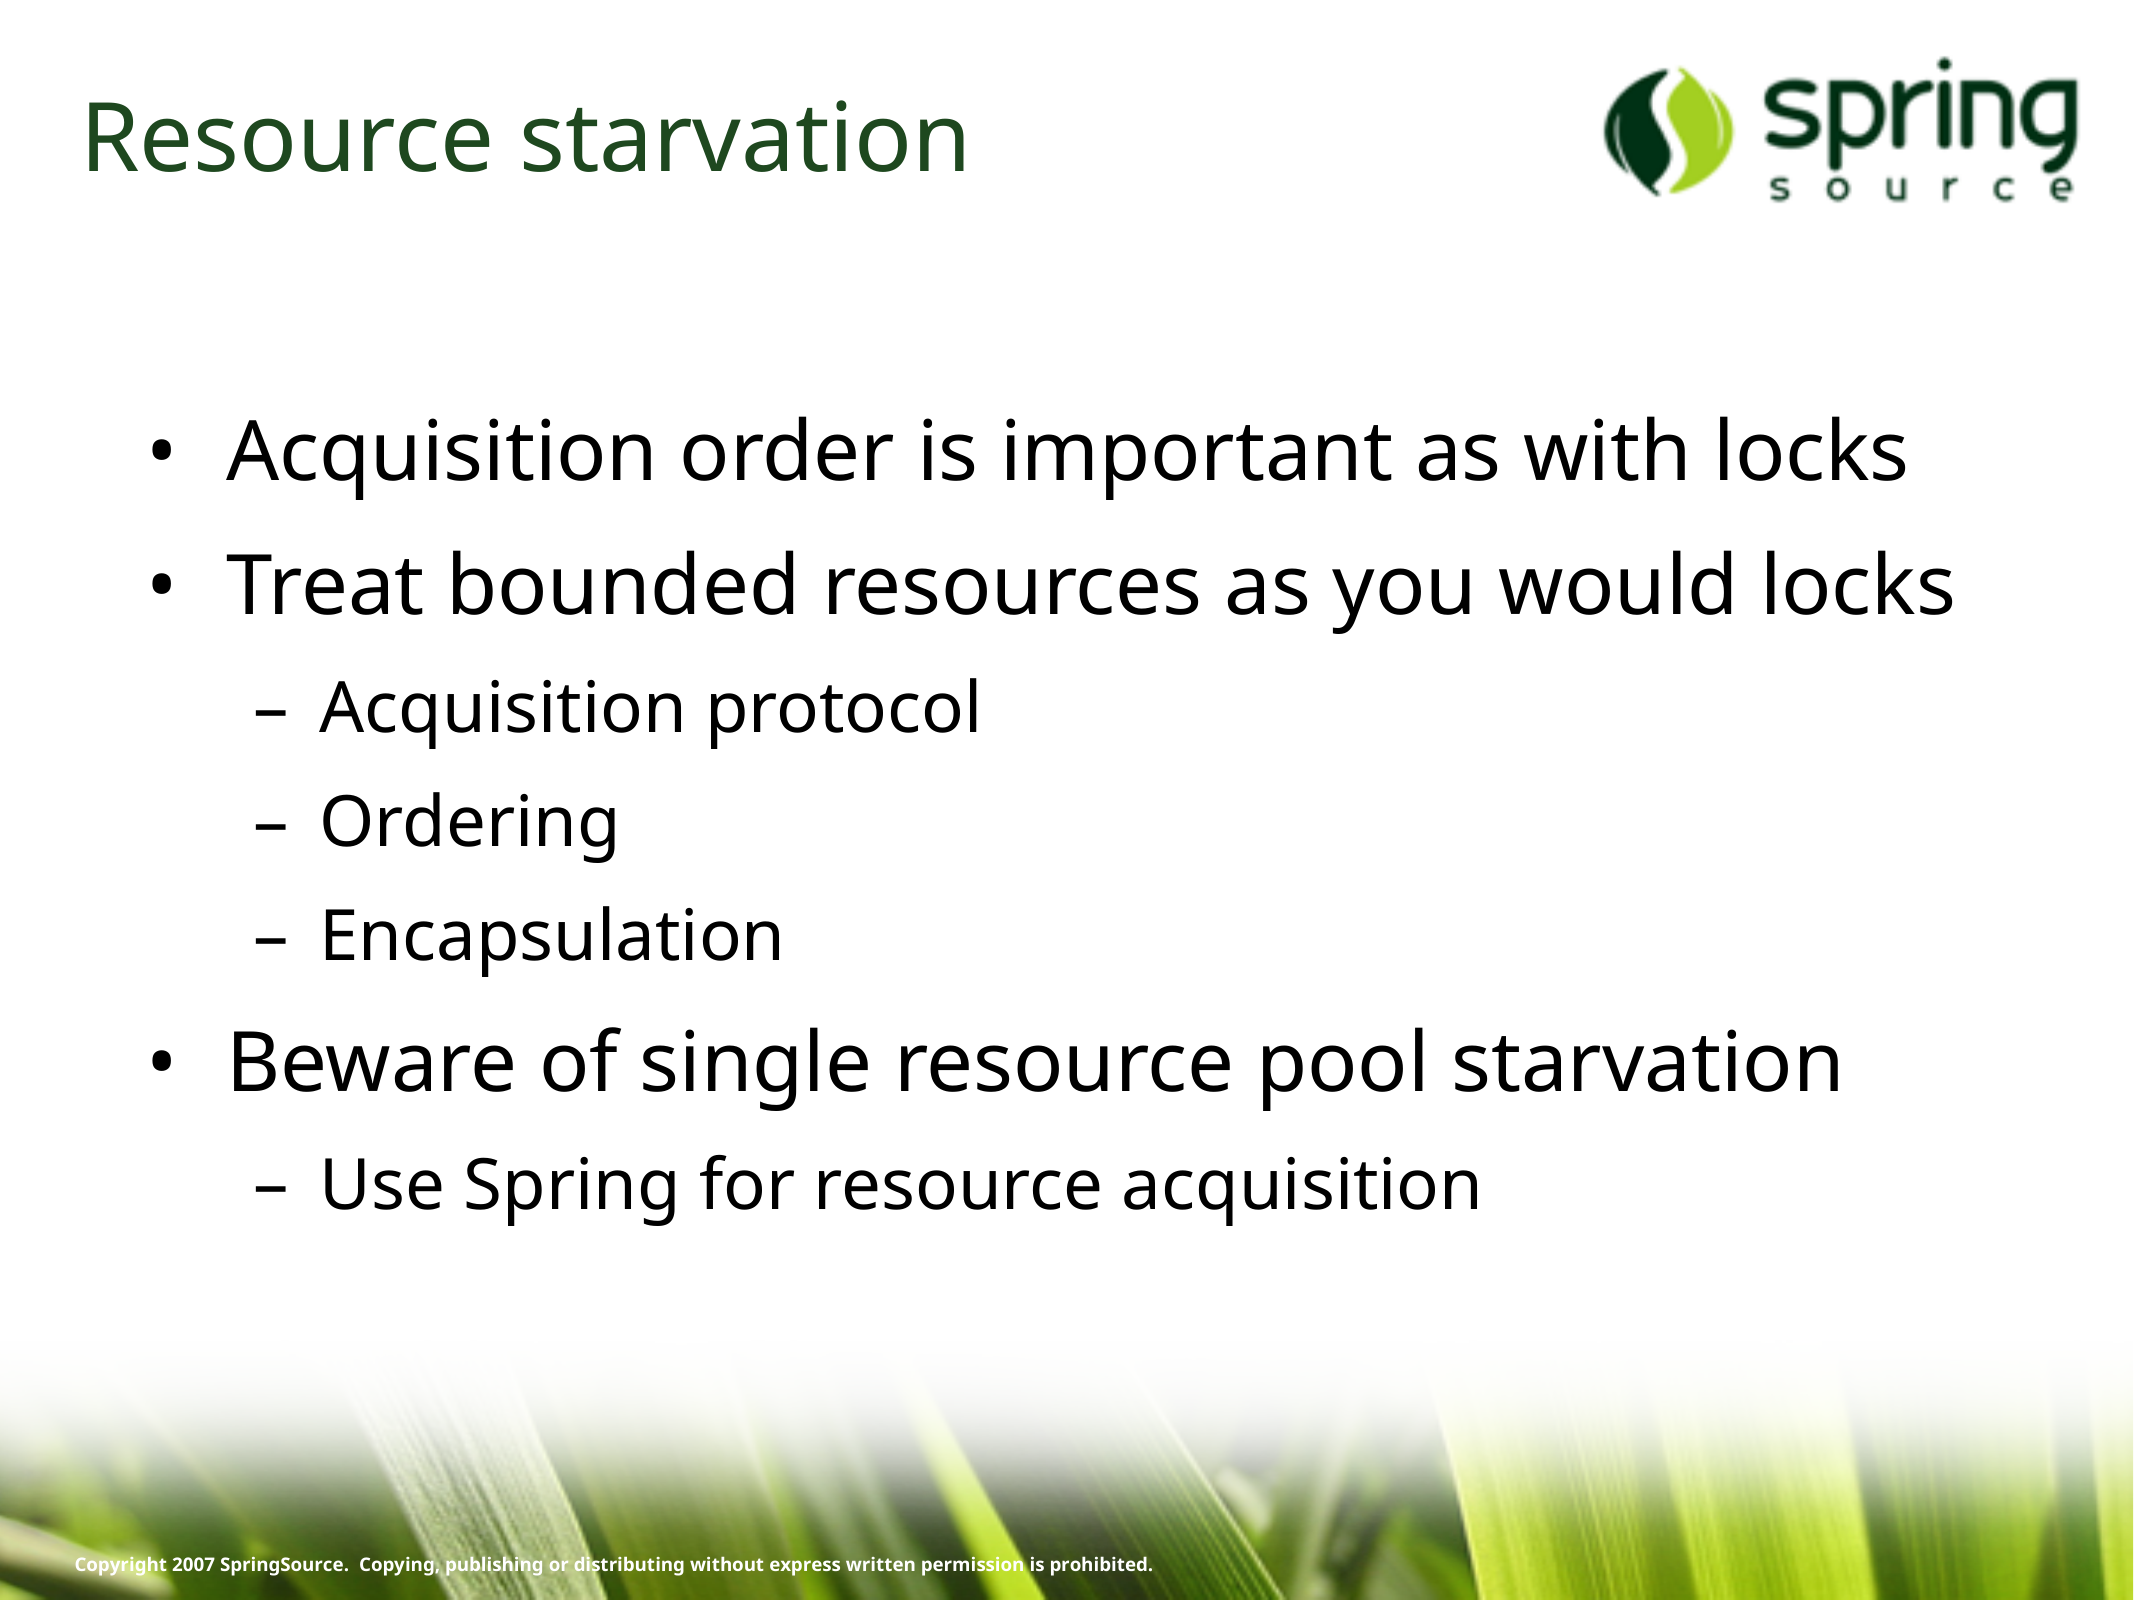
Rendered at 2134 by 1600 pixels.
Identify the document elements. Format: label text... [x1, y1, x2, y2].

list Acquisition order is important as with locks Treat bounded resources as you would locks Acquisition protocol Ordering Encapsulation Beware of single resource pool starvation Use Spring for resource acquisition [146, 391, 1982, 1354]
title Resource starvation [80, 16, 1548, 253]
picture [0, 1340, 2134, 1600]
picture [1555, 46, 2134, 224]
